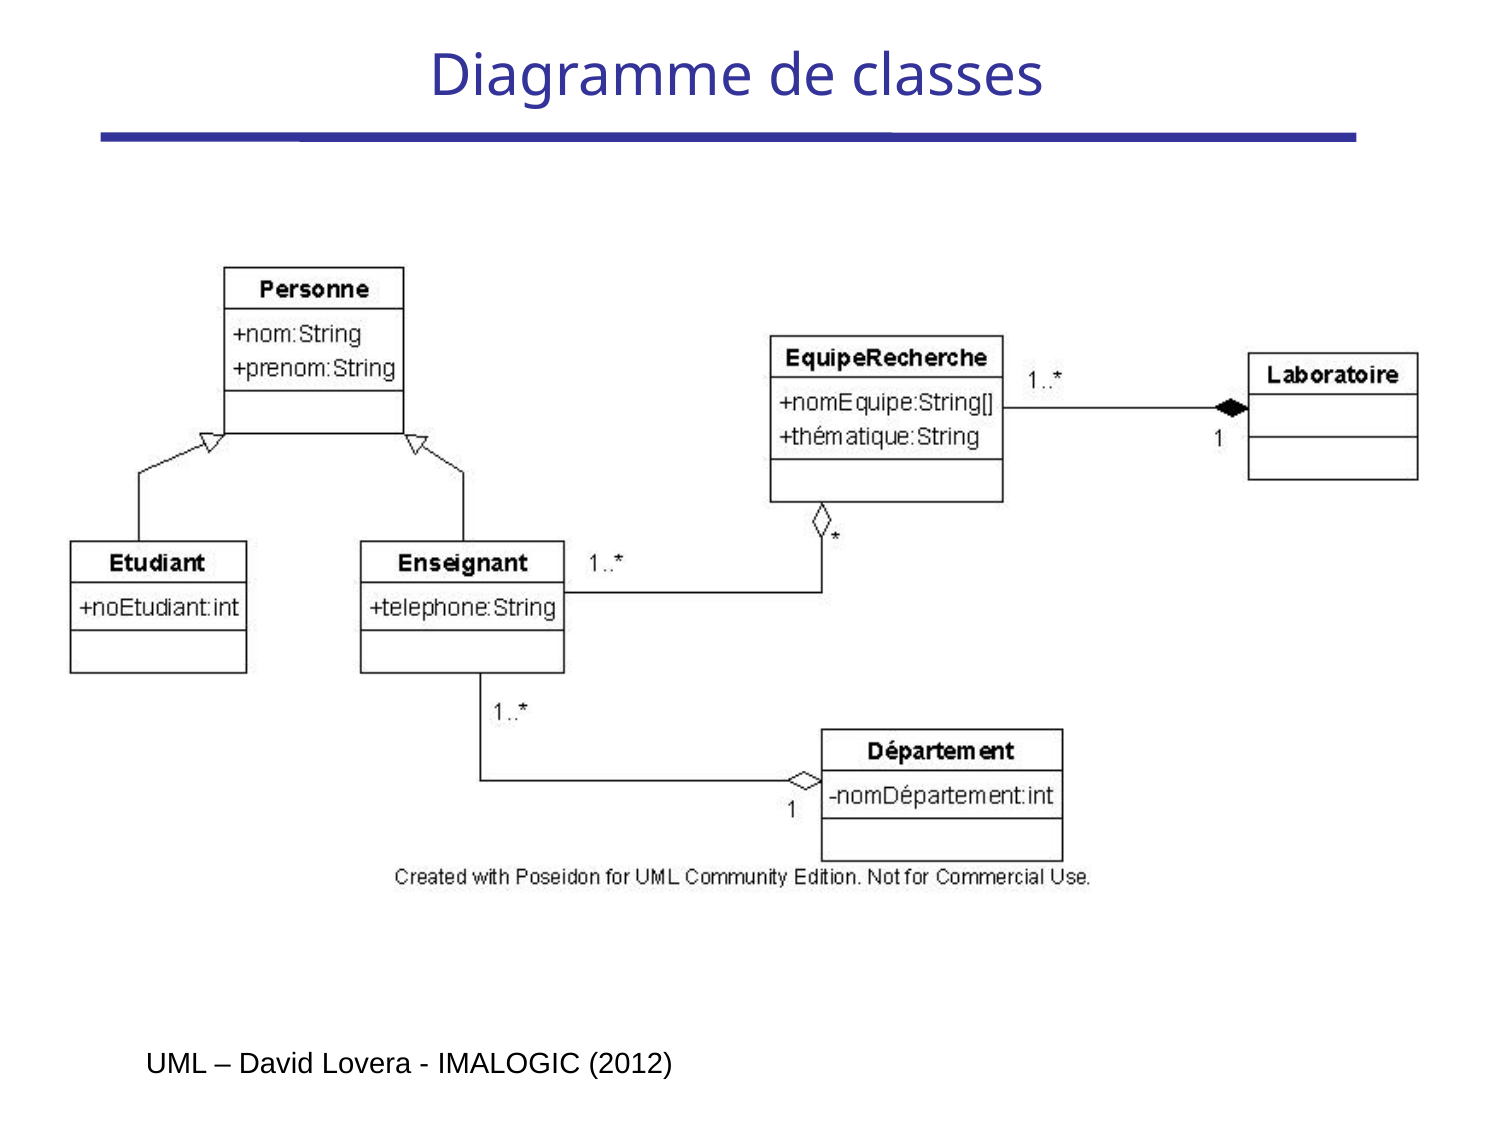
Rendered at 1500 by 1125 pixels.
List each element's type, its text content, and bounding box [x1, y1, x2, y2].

text_box Diagramme de classes [414, 29, 1060, 115]
picture [53, 250, 1436, 917]
list UML – David Lovera - IMALOGIC (2012) [75, 1047, 1425, 1087]
